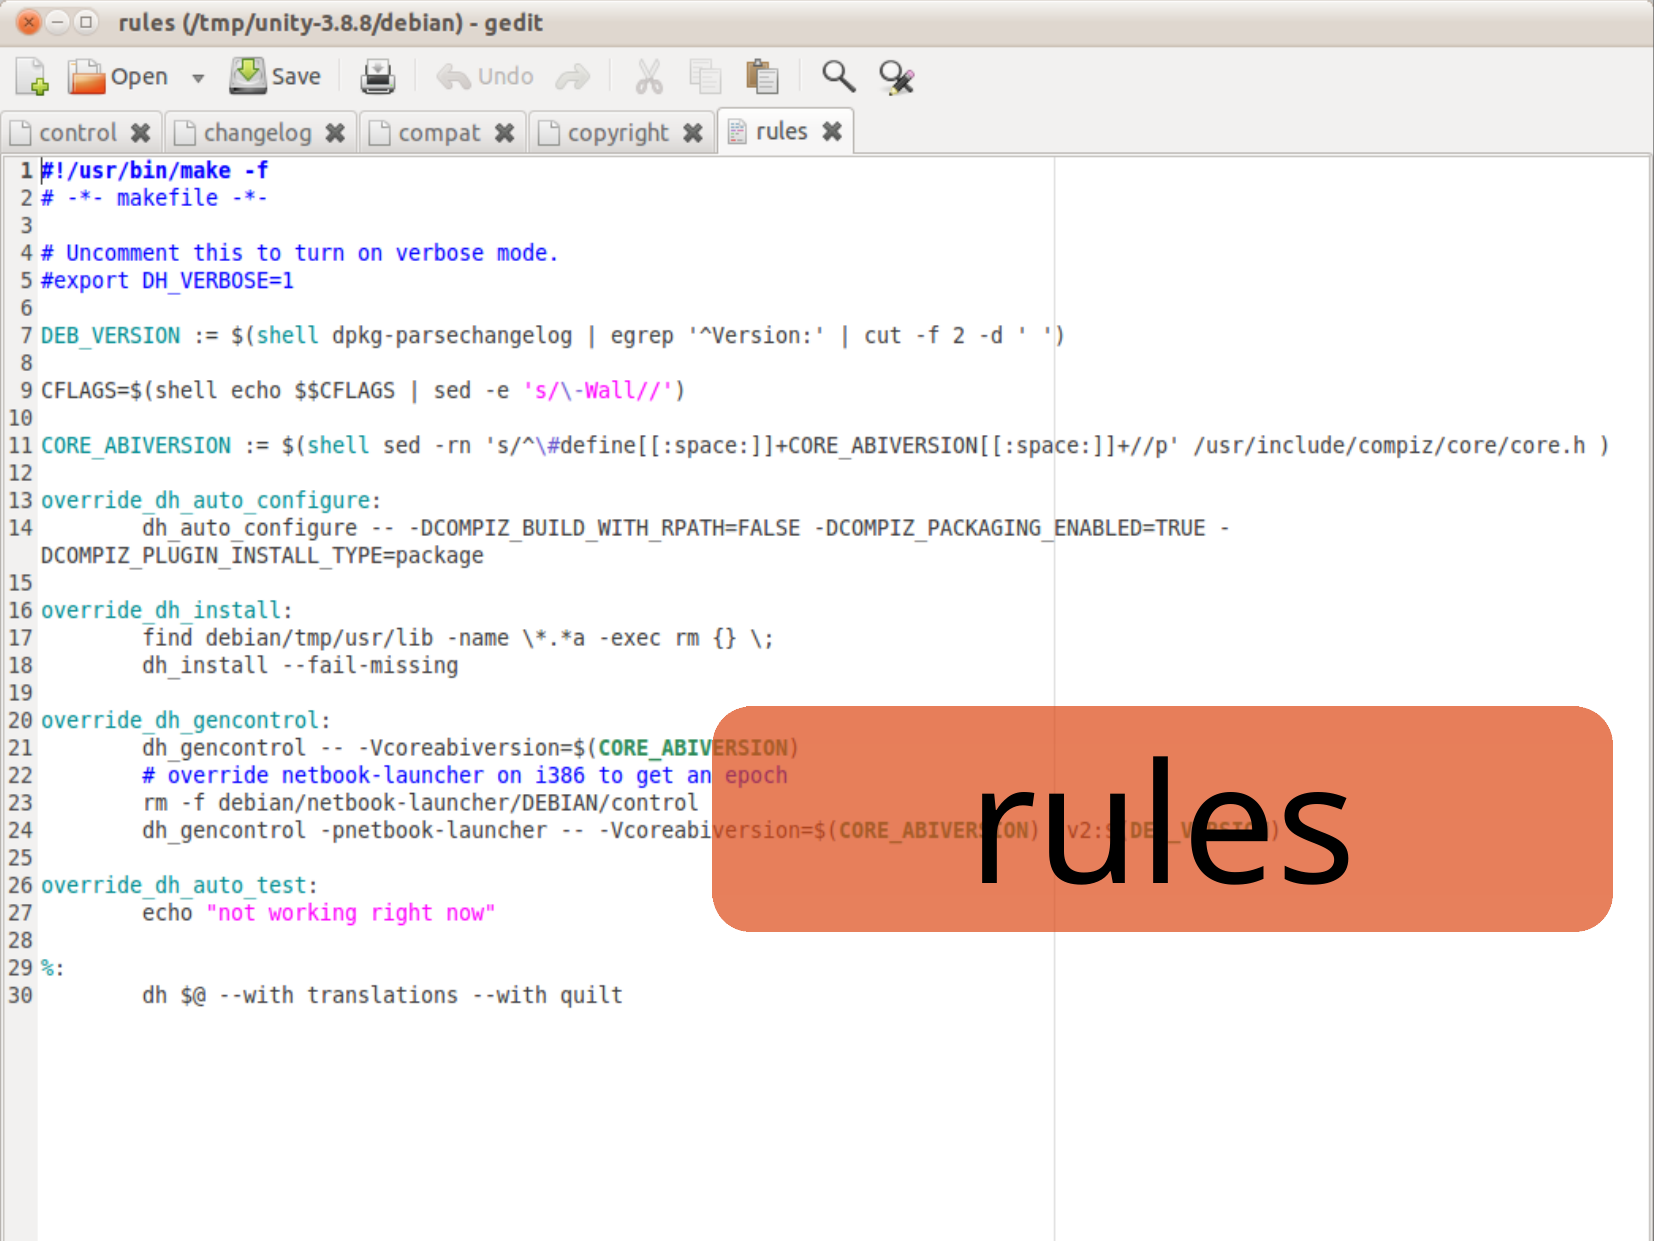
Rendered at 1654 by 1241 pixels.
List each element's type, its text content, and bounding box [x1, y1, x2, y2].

text_box rules [712, 706, 1613, 932]
picture [0, 0, 1654, 1241]
